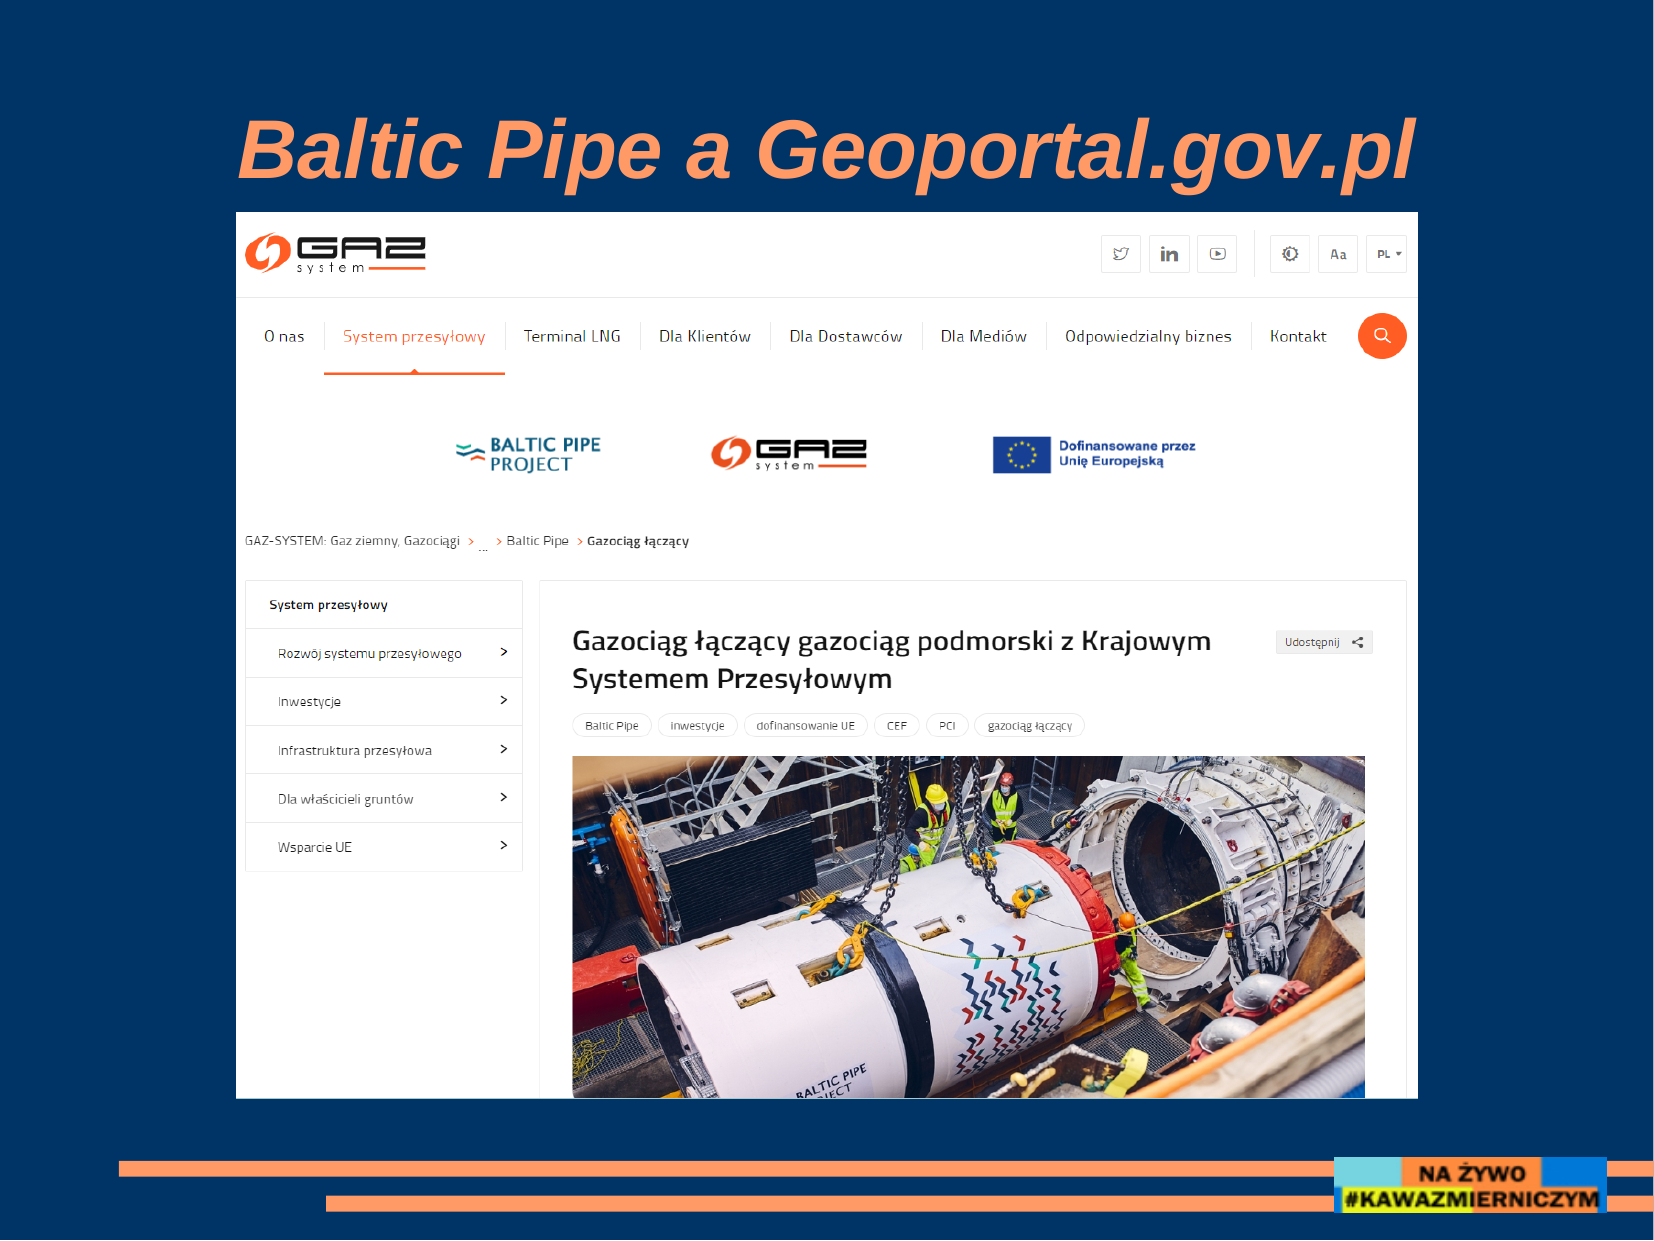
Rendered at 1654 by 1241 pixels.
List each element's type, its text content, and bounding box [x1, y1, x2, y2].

title Baltic Pipe a Geoportal.gov.pl [121, 46, 1534, 254]
picture [236, 212, 1418, 1099]
picture [1334, 1157, 1607, 1213]
